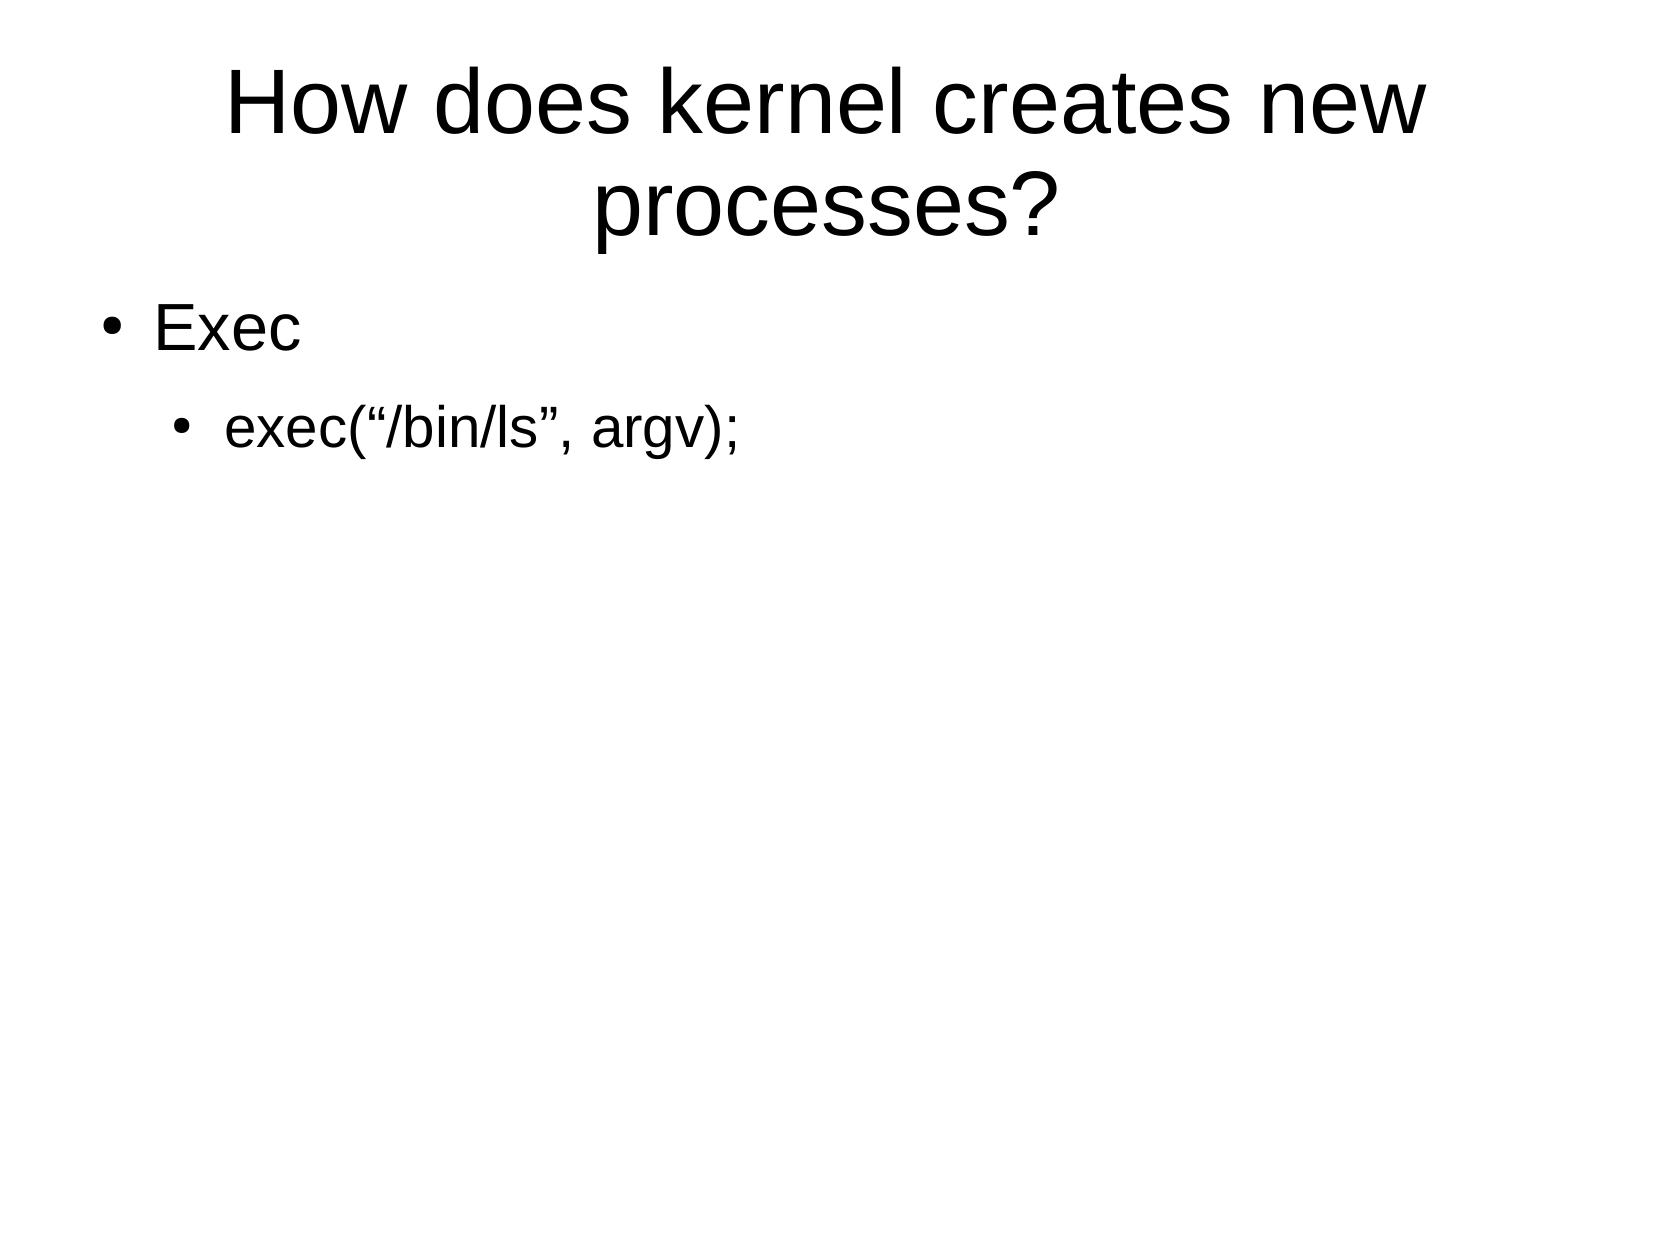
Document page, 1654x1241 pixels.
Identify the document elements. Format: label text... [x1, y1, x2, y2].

title How does kernel creates new processes? [82, 49, 1571, 257]
list Exec exec(“/bin/ls”, argv); [82, 290, 1571, 1010]
